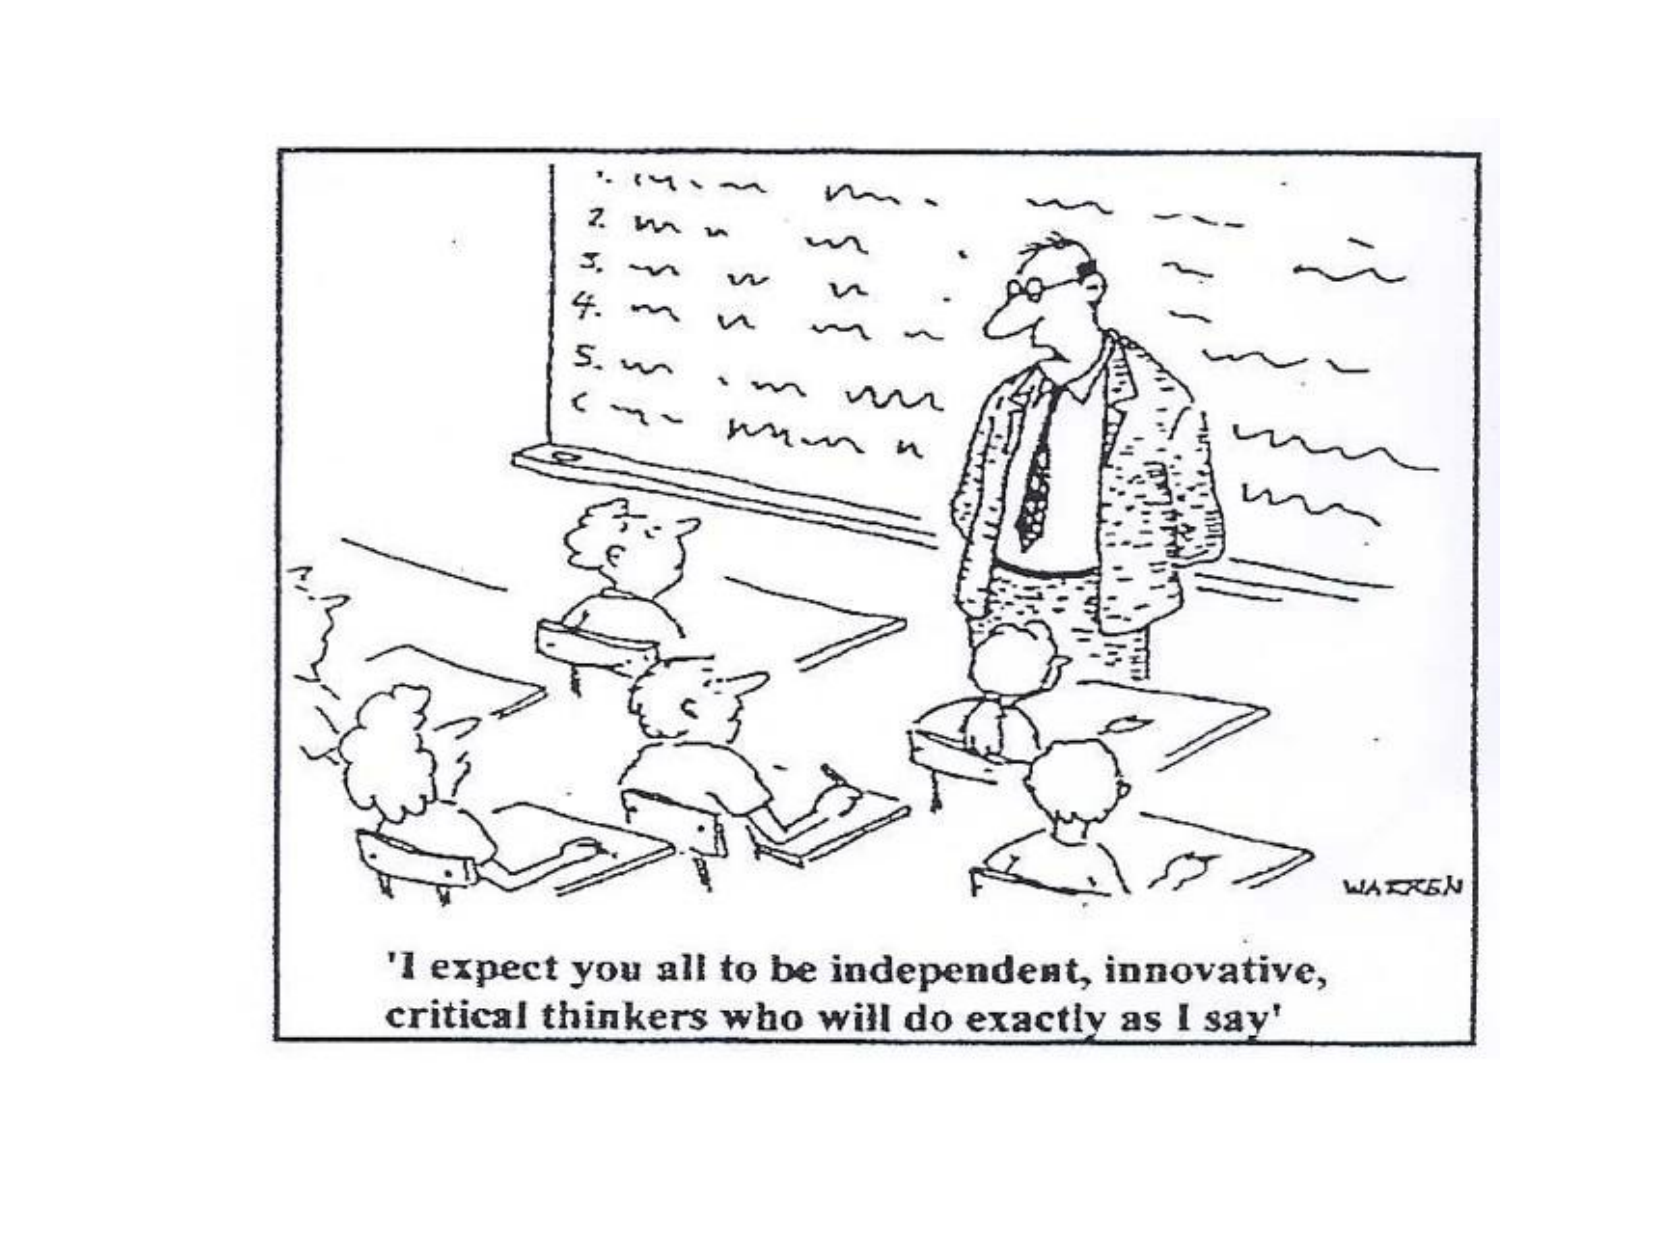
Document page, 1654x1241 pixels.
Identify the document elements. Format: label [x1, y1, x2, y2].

picture [236, 118, 1500, 1063]
